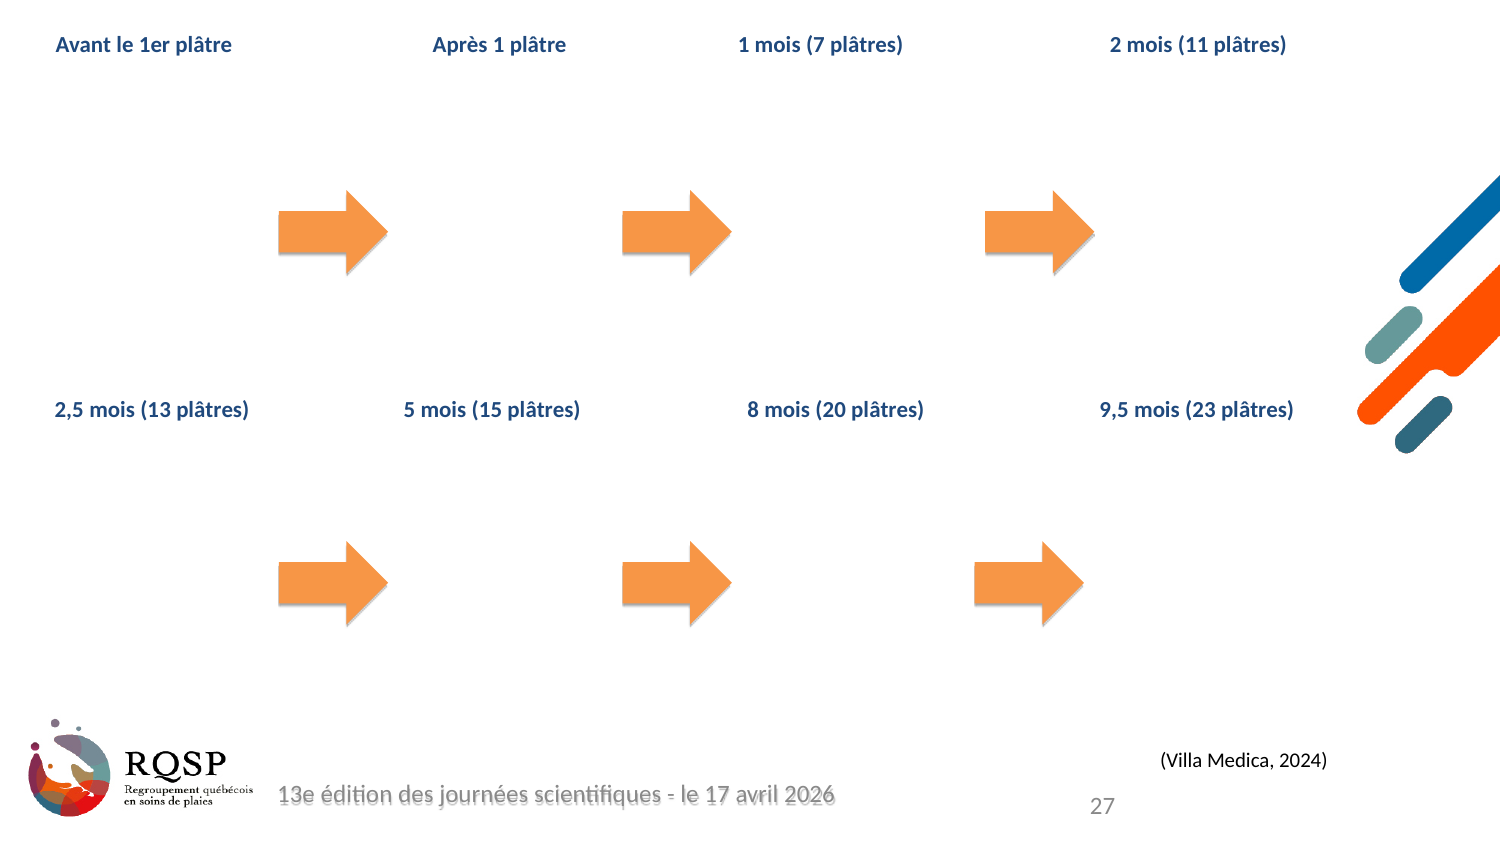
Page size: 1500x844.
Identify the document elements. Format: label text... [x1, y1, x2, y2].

text_box [1074, 782, 1426, 828]
text_box [279, 192, 388, 272]
text_box [623, 543, 731, 623]
text_box Après 1 plâtre [417, 21, 590, 65]
text_box 2,5 mois (13 plâtres) [39, 387, 271, 431]
text_box [985, 192, 1094, 272]
text_box Avant le 1er plâtre [40, 21, 272, 65]
text_box 9,5 mois (23 plâtres) [1084, 387, 1316, 431]
text_box (Villa Medica, 2024) [1145, 739, 1357, 782]
text_box 8 mois (20 plâtres) [732, 387, 964, 431]
text_box [975, 543, 1083, 623]
text_box 5 mois (15 plâtres) [388, 387, 620, 431]
text_box 2 mois (11 plâtres) [1094, 21, 1326, 65]
text_box [279, 543, 388, 623]
text_box 1 mois (7 plâtres) [722, 21, 954, 65]
text_box [623, 192, 731, 272]
